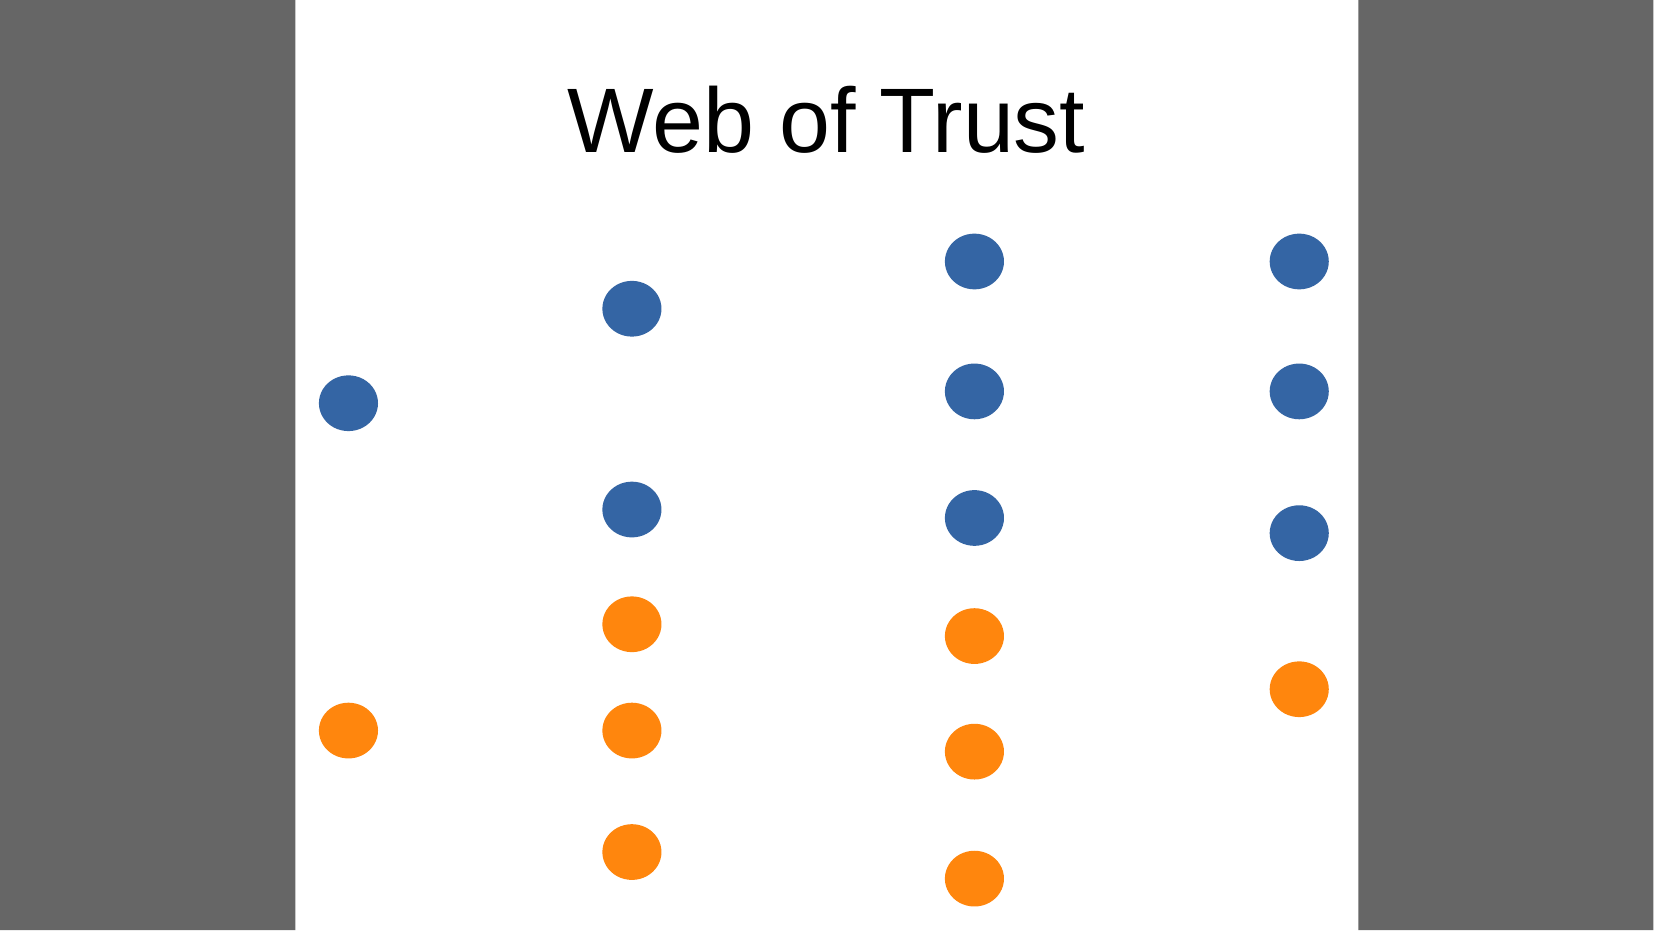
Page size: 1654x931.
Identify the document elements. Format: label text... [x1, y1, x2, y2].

text_box [944, 490, 1004, 546]
text_box [944, 723, 1004, 780]
text_box [1269, 363, 1329, 420]
text_box [1269, 661, 1329, 718]
title Web of Trust [354, 64, 1300, 178]
text_box [602, 481, 662, 538]
text_box [1269, 233, 1329, 290]
text_box [318, 702, 379, 759]
text_box [602, 824, 662, 880]
text_box [318, 375, 379, 432]
text_box [602, 596, 662, 653]
text_box [1269, 505, 1329, 562]
text_box [944, 363, 1004, 420]
text_box [602, 702, 662, 759]
text_box [944, 233, 1004, 290]
text_box [602, 280, 662, 337]
text_box [944, 850, 1004, 907]
text_box [944, 608, 1004, 664]
